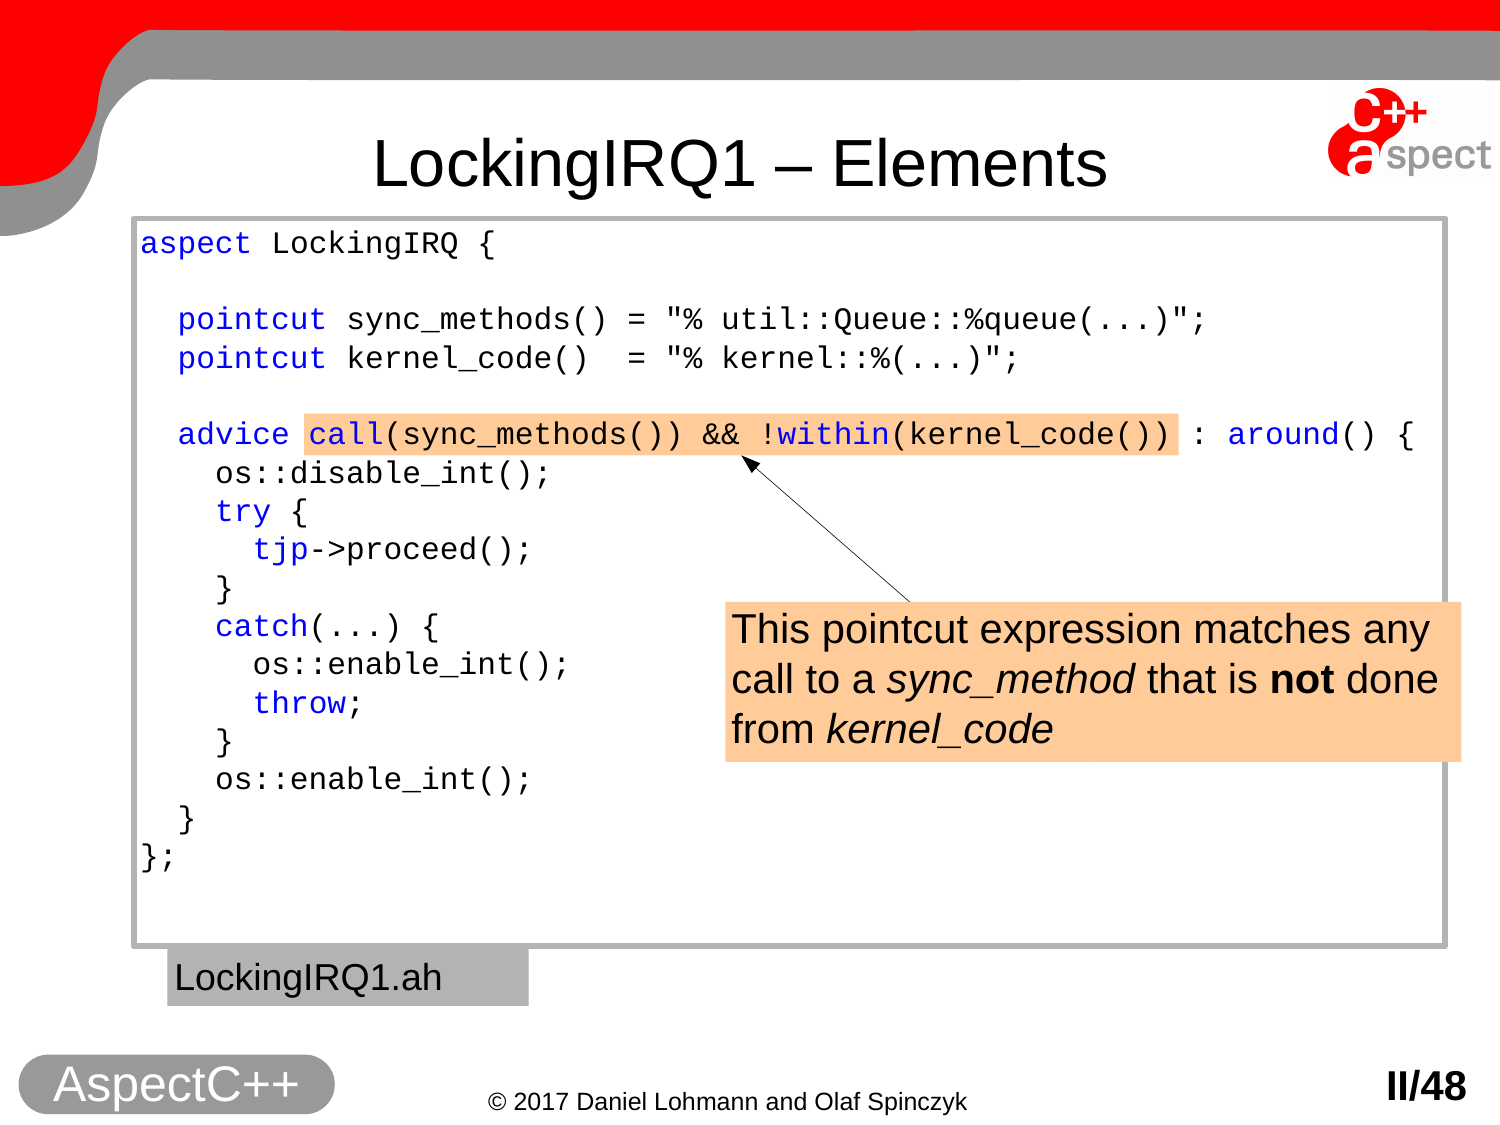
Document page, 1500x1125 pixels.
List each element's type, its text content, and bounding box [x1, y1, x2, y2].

text_box aspect LockingIRQ { pointcut sync_methods() = "% util::Queue::%queue(...)"; pointcut kernel_code() = "% kernel::%(...)"; advice call(sync_methods()) && !within(kernel_code()) : around() { os::disable_int(); try { tjp->proceed(); } catch(...) { os::enable_int(); throw; } os::enable_int(); } }; [133, 218, 1446, 947]
text_box This pointcut expression matches any call to a sync_method that is not done from kernel_code [725, 601, 1462, 762]
text_box LockingIRQ1.ah [167, 946, 529, 1003]
title LockingIRQ1 – Elements [112, 98, 1388, 223]
